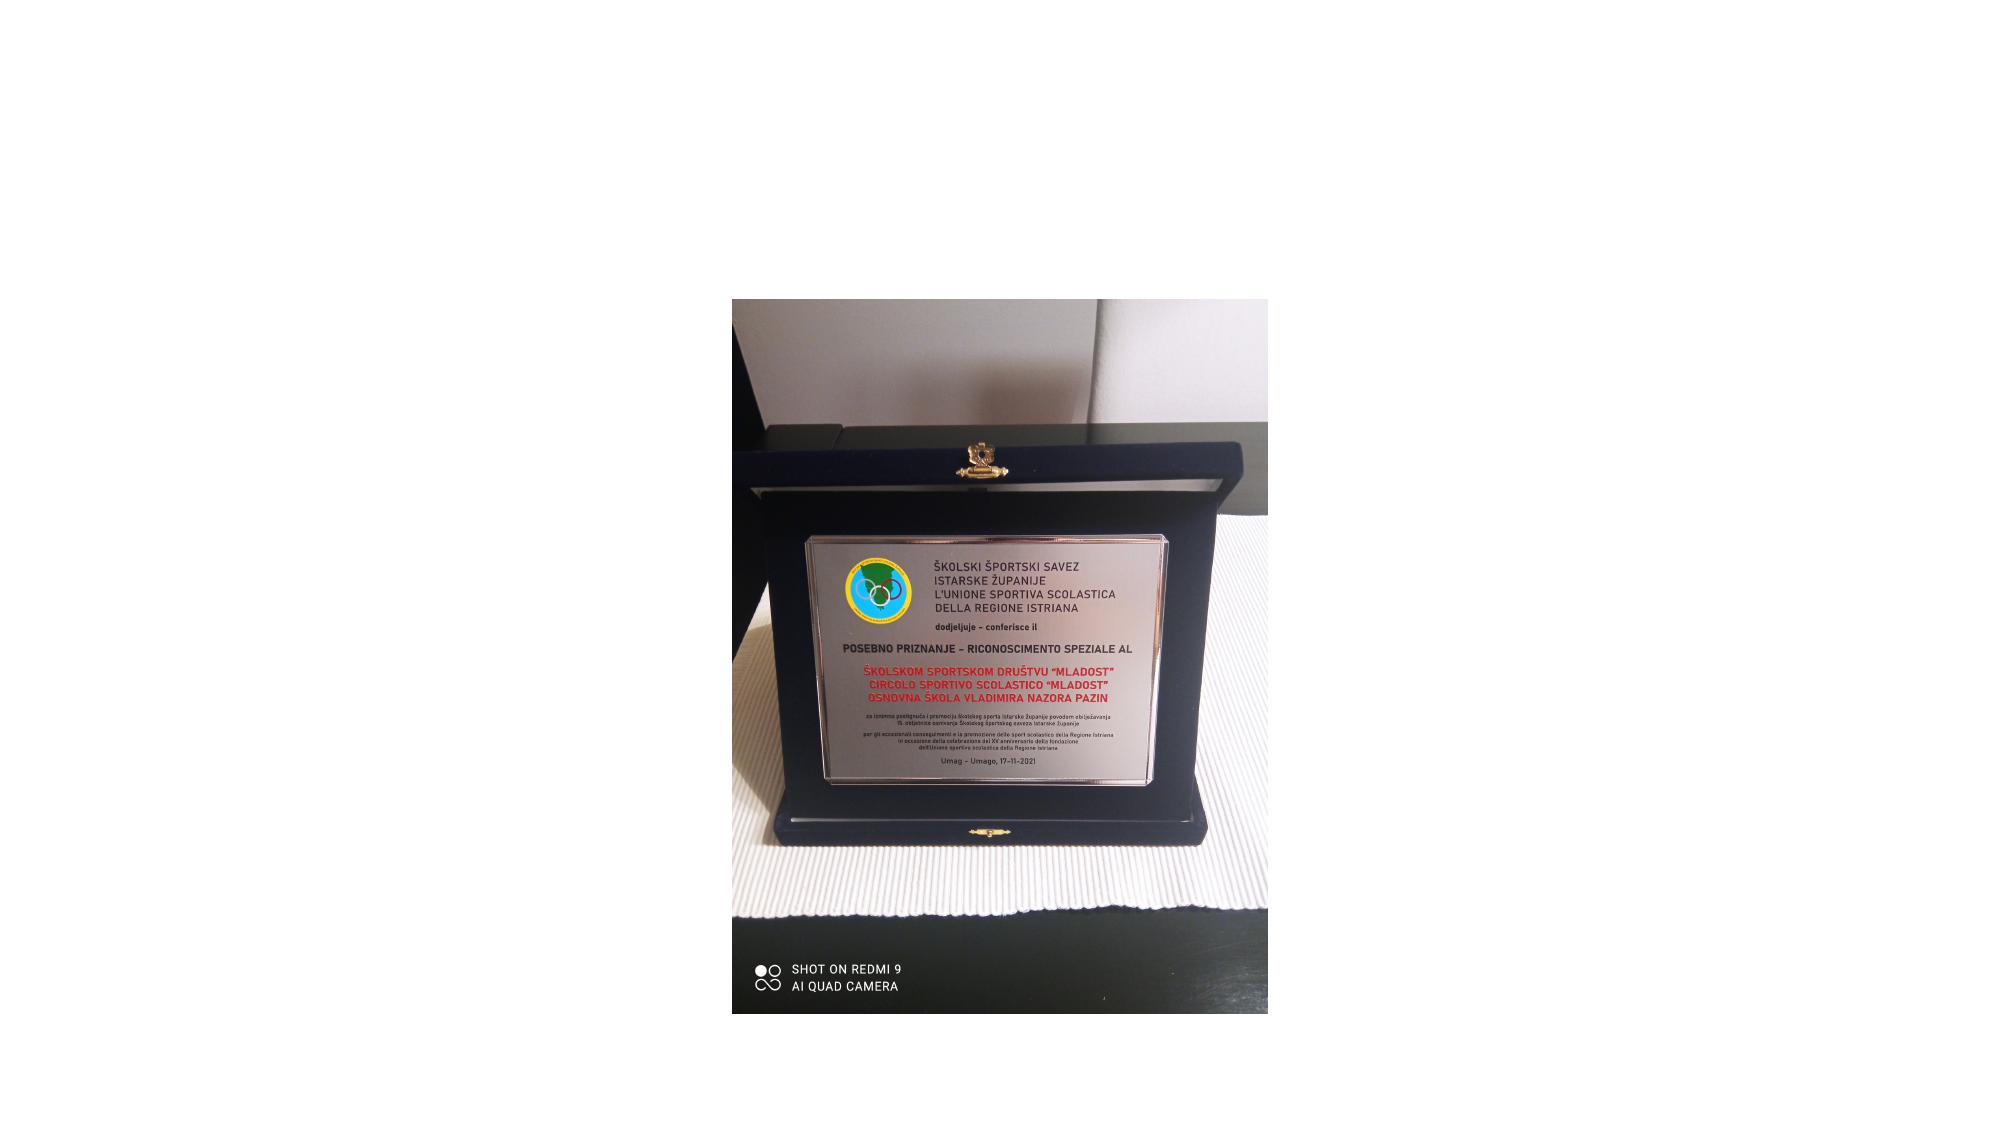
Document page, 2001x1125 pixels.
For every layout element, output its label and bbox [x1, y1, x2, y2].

picture [732, 299, 1268, 1014]
